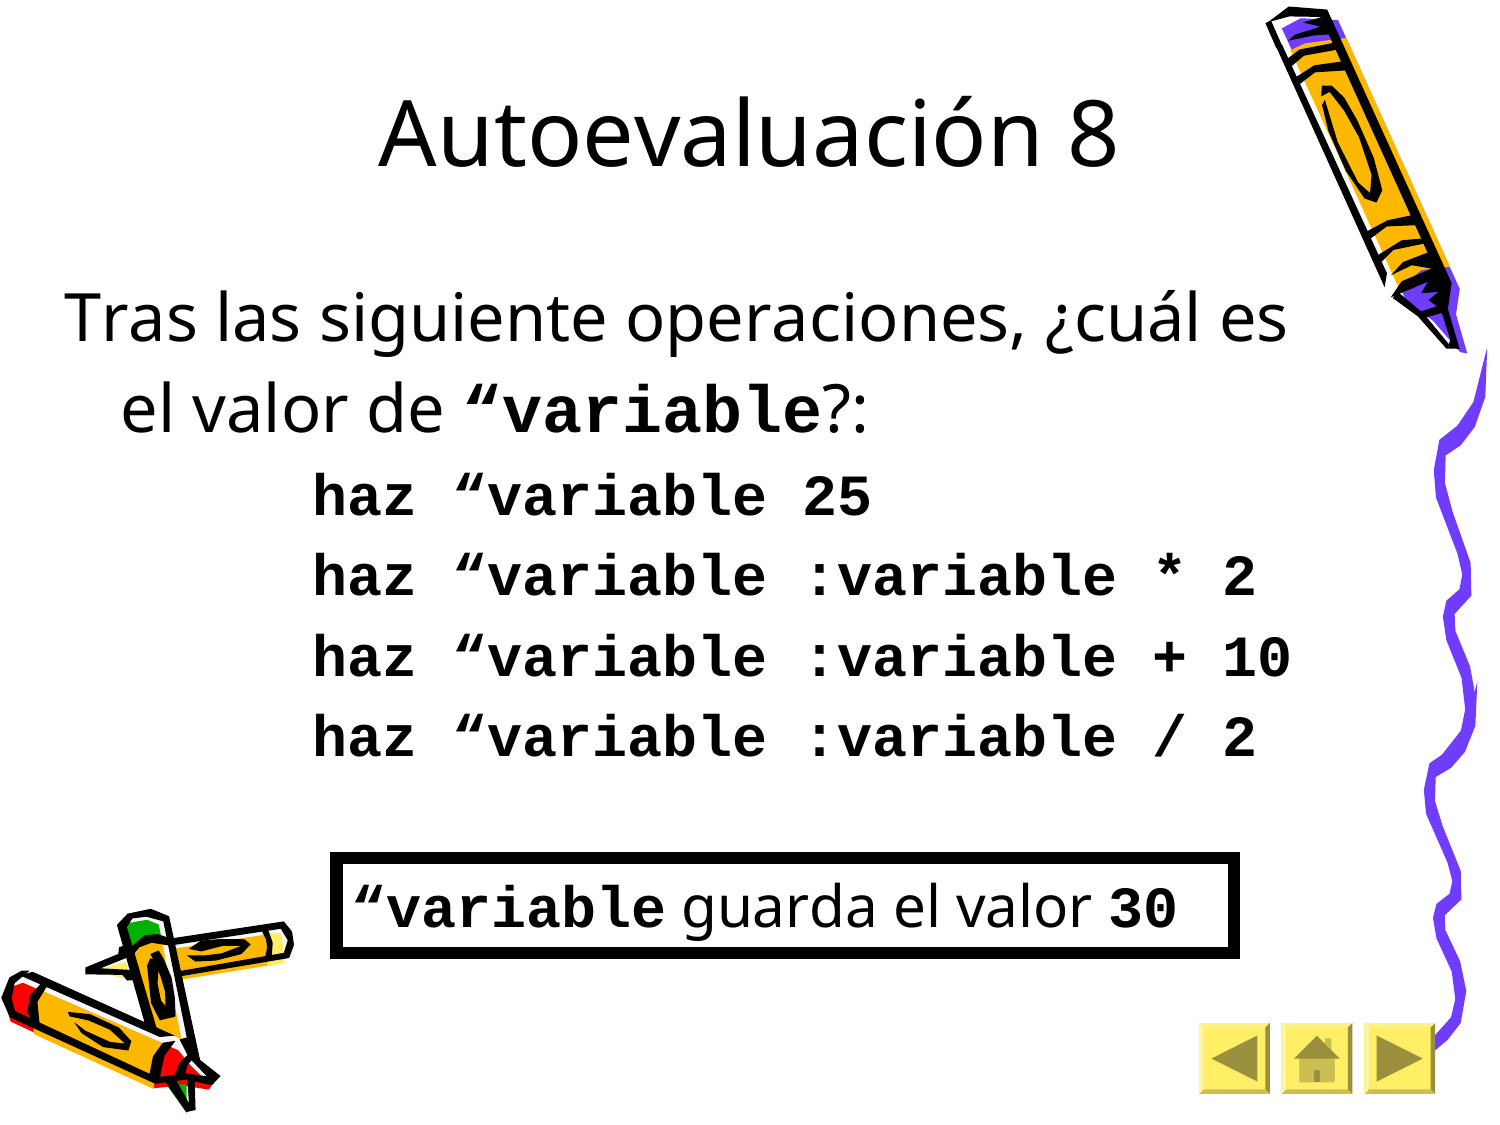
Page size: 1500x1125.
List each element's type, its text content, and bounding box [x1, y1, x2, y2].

text_box “variable guarda el valor 30 [336, 857, 1235, 953]
text_box [1283, 1023, 1353, 1094]
list Tras las siguiente operaciones, ¿cuál es el valor de “variable?: haz “variable 25 haz “variable :variable * 2 haz “variable :variable + 10 haz “variable :variable / 2 [49, 262, 1365, 977]
text_box [1200, 1023, 1270, 1094]
text_box [1366, 1023, 1436, 1094]
title Autoevaluación 8 [49, 37, 1451, 225]
